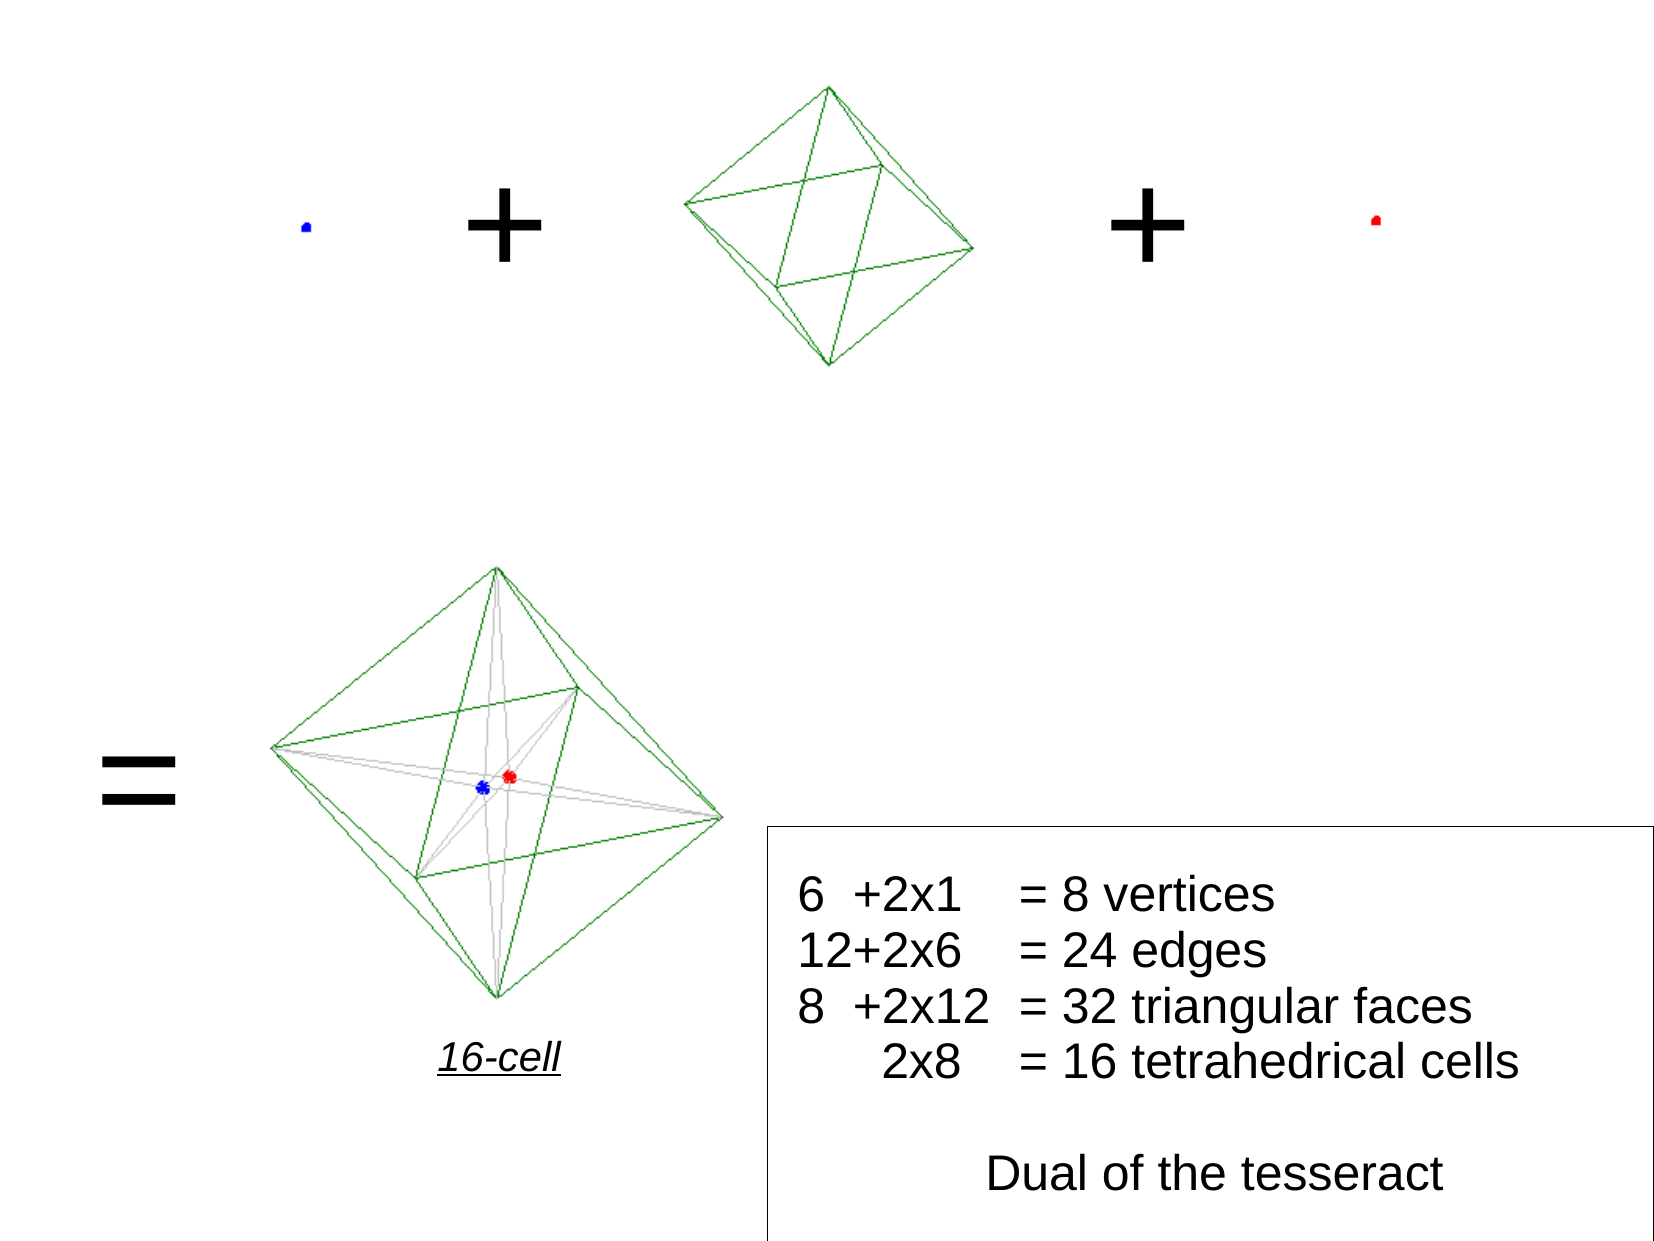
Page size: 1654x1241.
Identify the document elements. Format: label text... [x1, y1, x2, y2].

text_box + [1074, 139, 1223, 308]
text_box + [431, 139, 579, 308]
picture [678, 69, 985, 373]
picture [1346, 192, 1405, 251]
picture [255, 541, 736, 1011]
text_box = [65, 694, 213, 863]
text_box 16-cell [360, 1015, 638, 1099]
picture [284, 202, 329, 253]
text_box 6 +2x1 = 8 vertices 12+2x6 = 24 edges 8 +2x12 = 32 triangular faces 2x8 = 16 tetrahedrical cells Dual of the tesseract [797, 856, 1633, 1211]
